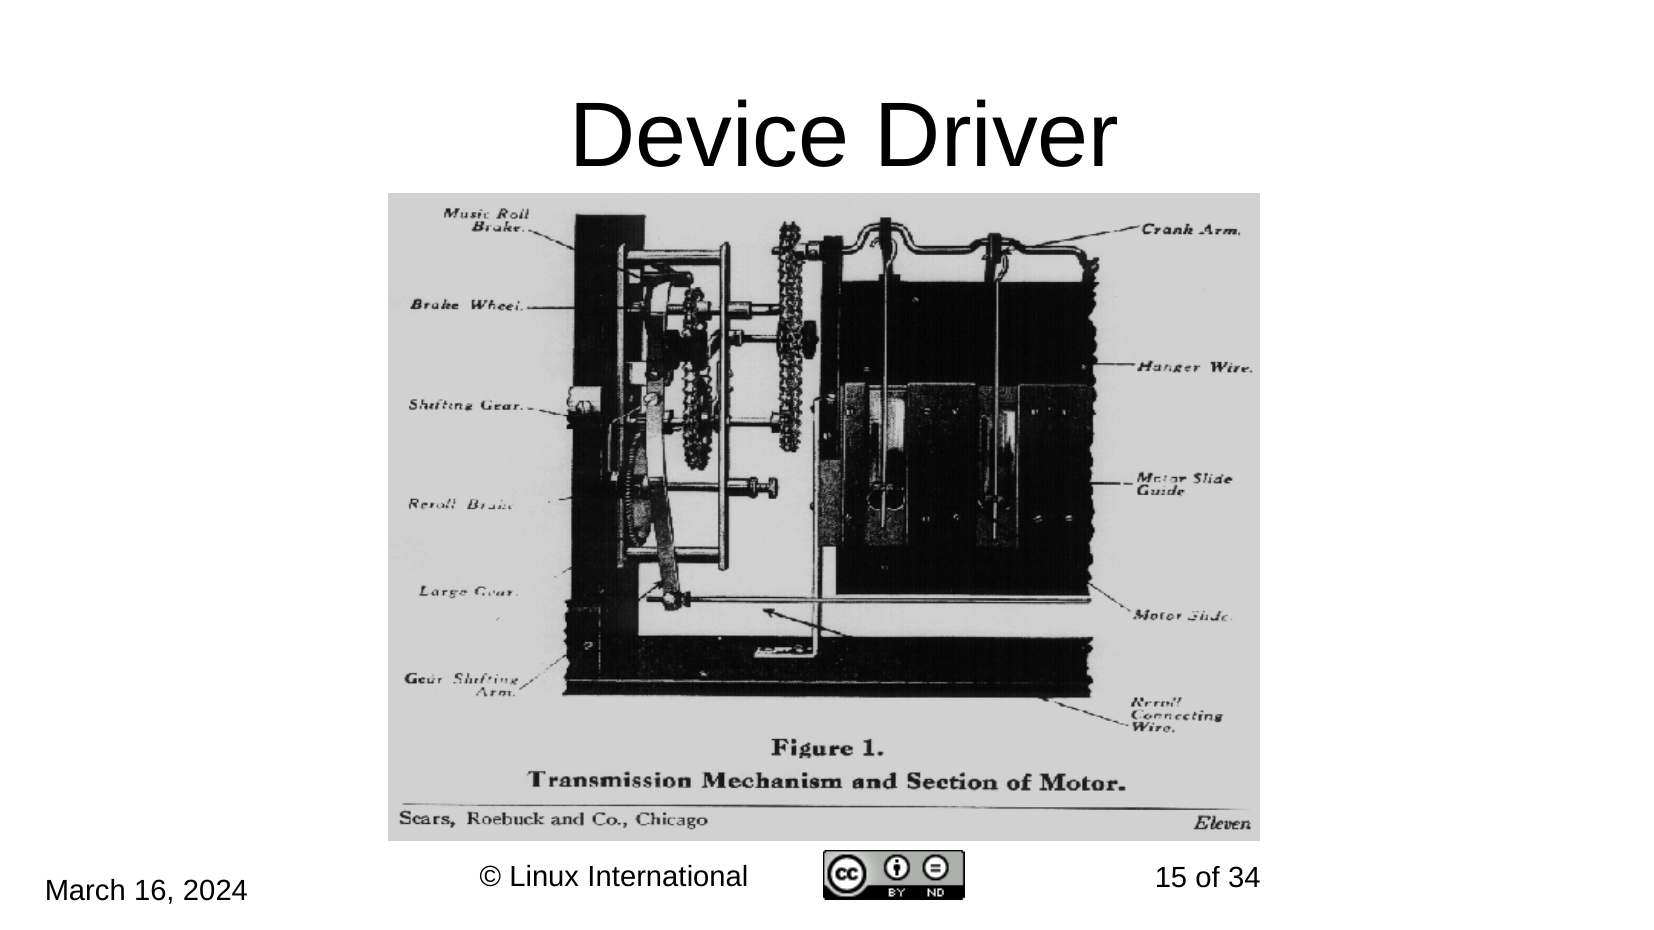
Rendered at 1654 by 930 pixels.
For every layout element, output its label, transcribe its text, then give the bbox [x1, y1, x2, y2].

title Device Driver [134, 41, 1555, 194]
picture [388, 193, 1260, 841]
picture [823, 850, 965, 900]
